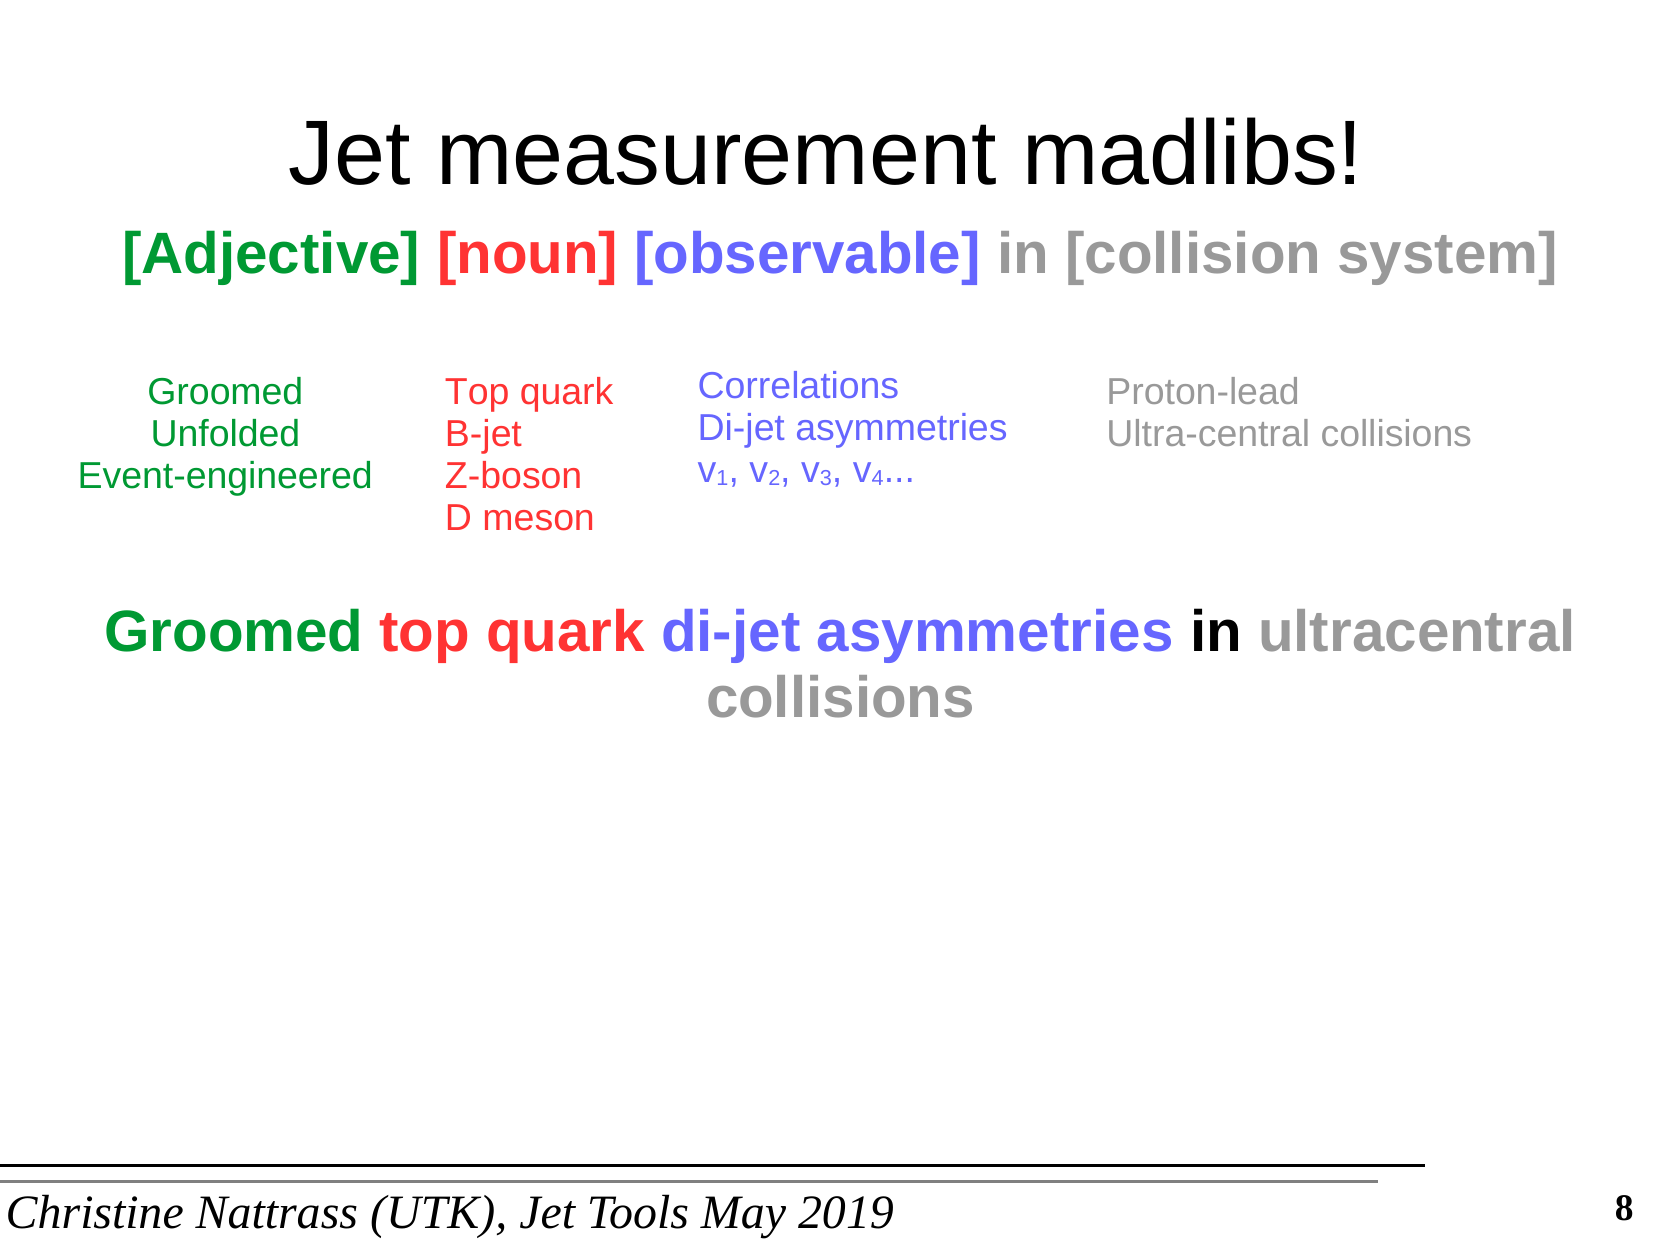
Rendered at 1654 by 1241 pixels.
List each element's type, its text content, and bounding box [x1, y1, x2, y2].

text_box Top quark B-jet Z-boson D meson [430, 364, 650, 592]
text_box Groomed top quark di-jet asymmetries in ultracentral collisions [7, 592, 1654, 738]
text_box Groomed Unfolded Event-engineered [28, 364, 422, 547]
text_box Proton-lead Ultra-central collisions [1091, 364, 1533, 505]
title Jet measurement madlibs! [82, 49, 1571, 214]
text_box Correlations Di-jet asymmetries v1, v2, v3, v4... [682, 358, 1033, 515]
text_box [Adjective] [noun] [observable] in [collision system] [7, 214, 1654, 309]
